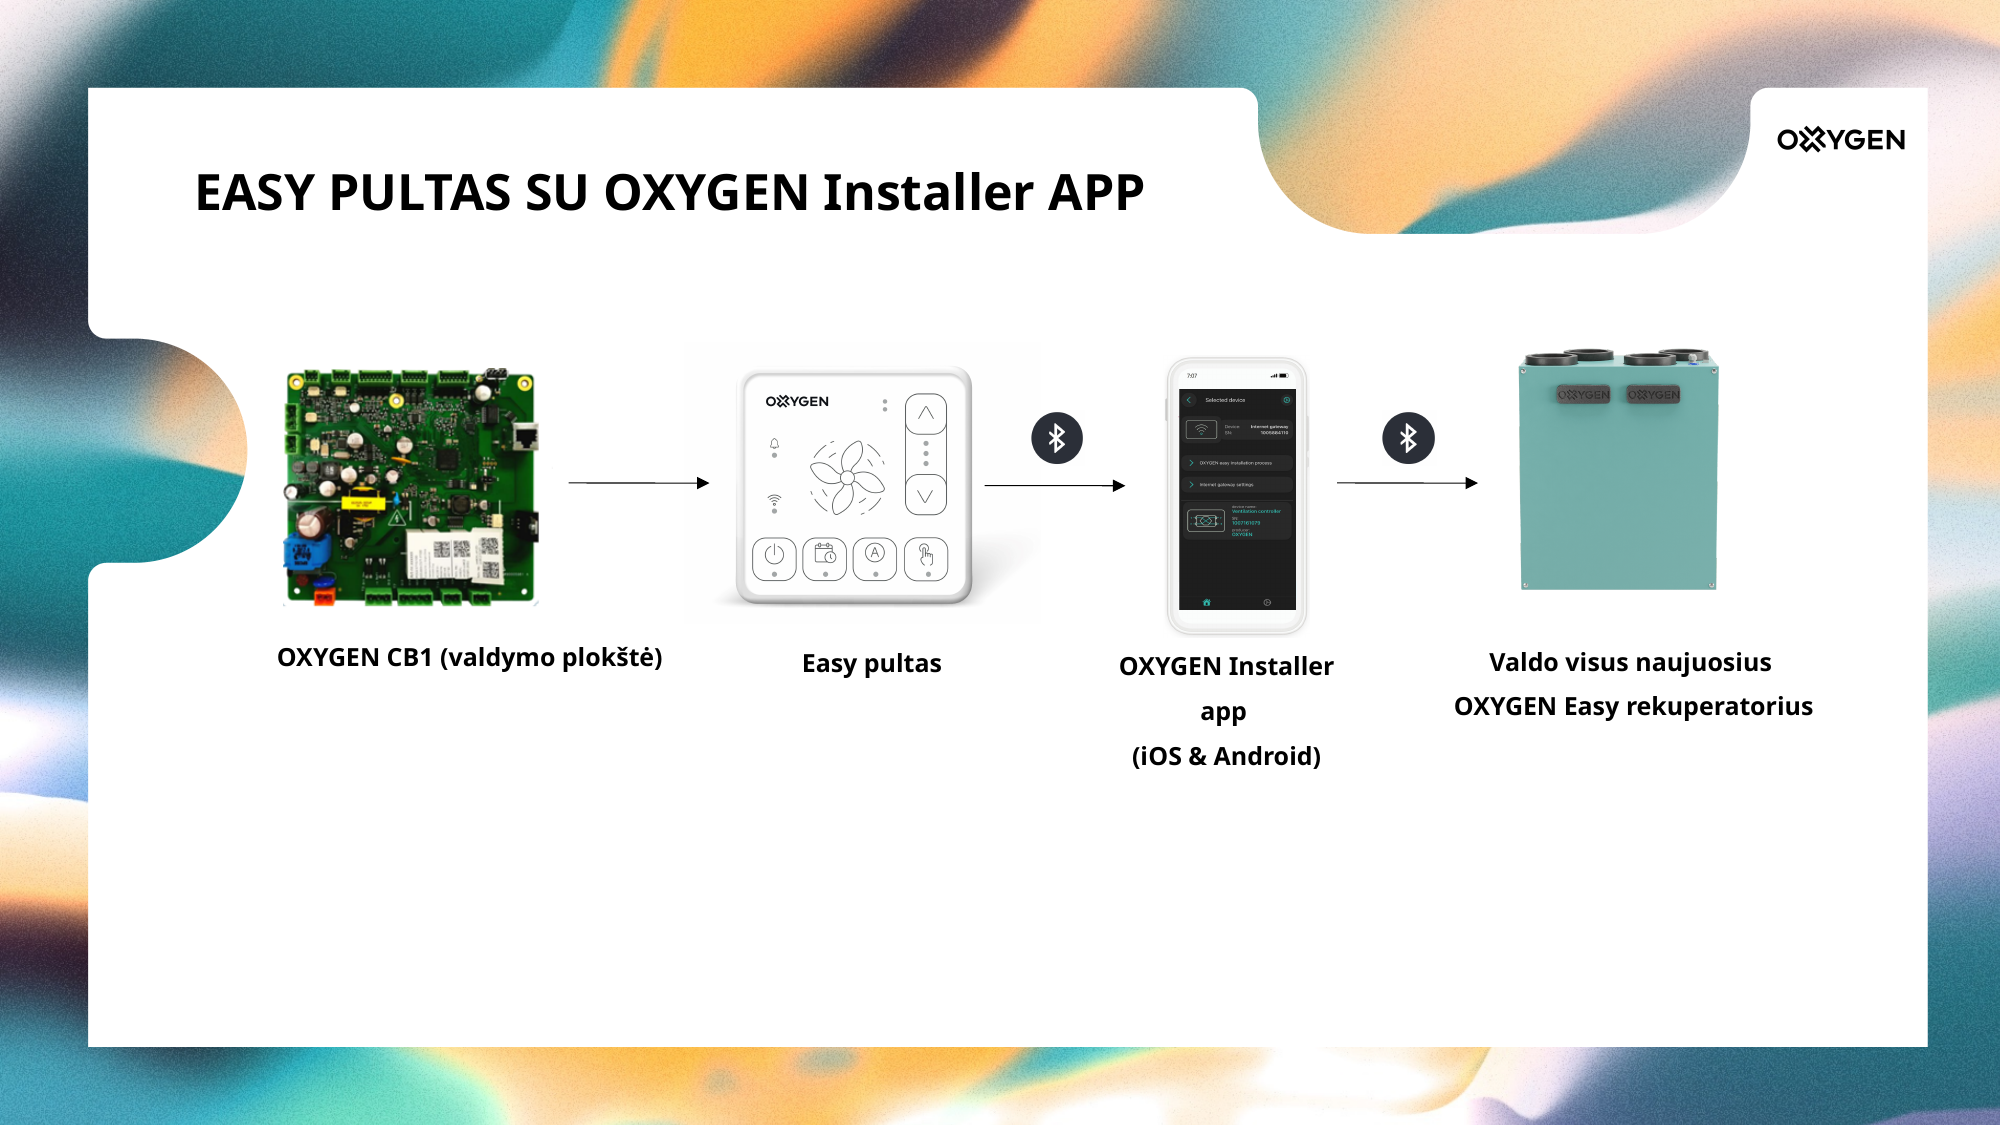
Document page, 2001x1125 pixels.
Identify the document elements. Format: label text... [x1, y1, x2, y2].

text_box OXYGEN Installer app (iOS & Android) [1093, 628, 1361, 779]
text_box OXYGEN CB1 (valdymo plokštė) [262, 619, 682, 680]
text_box Valdo visus naujuosius OXYGEN Easy rekuperatorius [1424, 623, 1844, 729]
text_box Easy pultas [787, 625, 1145, 686]
text_box EASY PULTAS SU OXYGEN Installer APP [44, 152, 1296, 228]
picture [0, 0, 2000, 1125]
